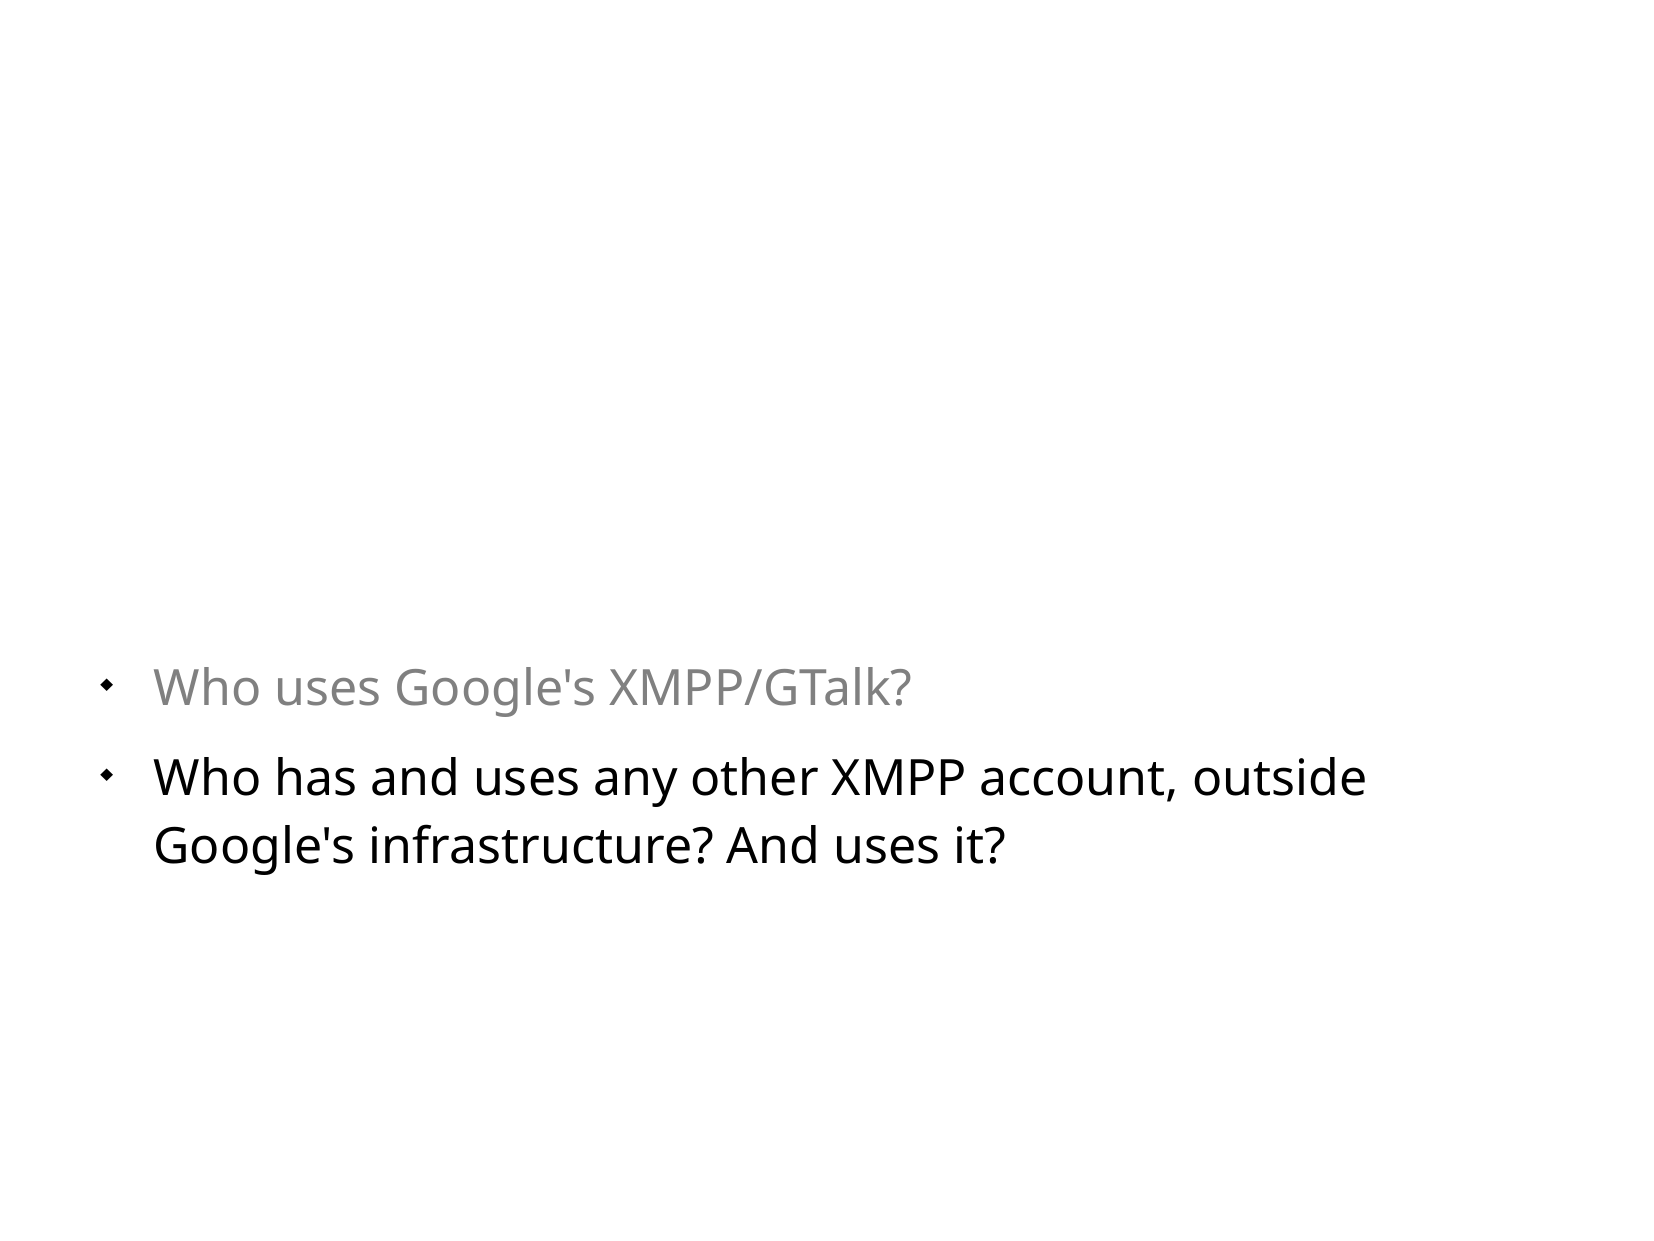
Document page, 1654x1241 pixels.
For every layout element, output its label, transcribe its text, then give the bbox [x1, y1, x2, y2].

list Who uses Google's XMPP/GTalk? Who has and uses any other XMPP account, outside Google's infrastructure? And uses it? [82, 290, 1538, 1010]
